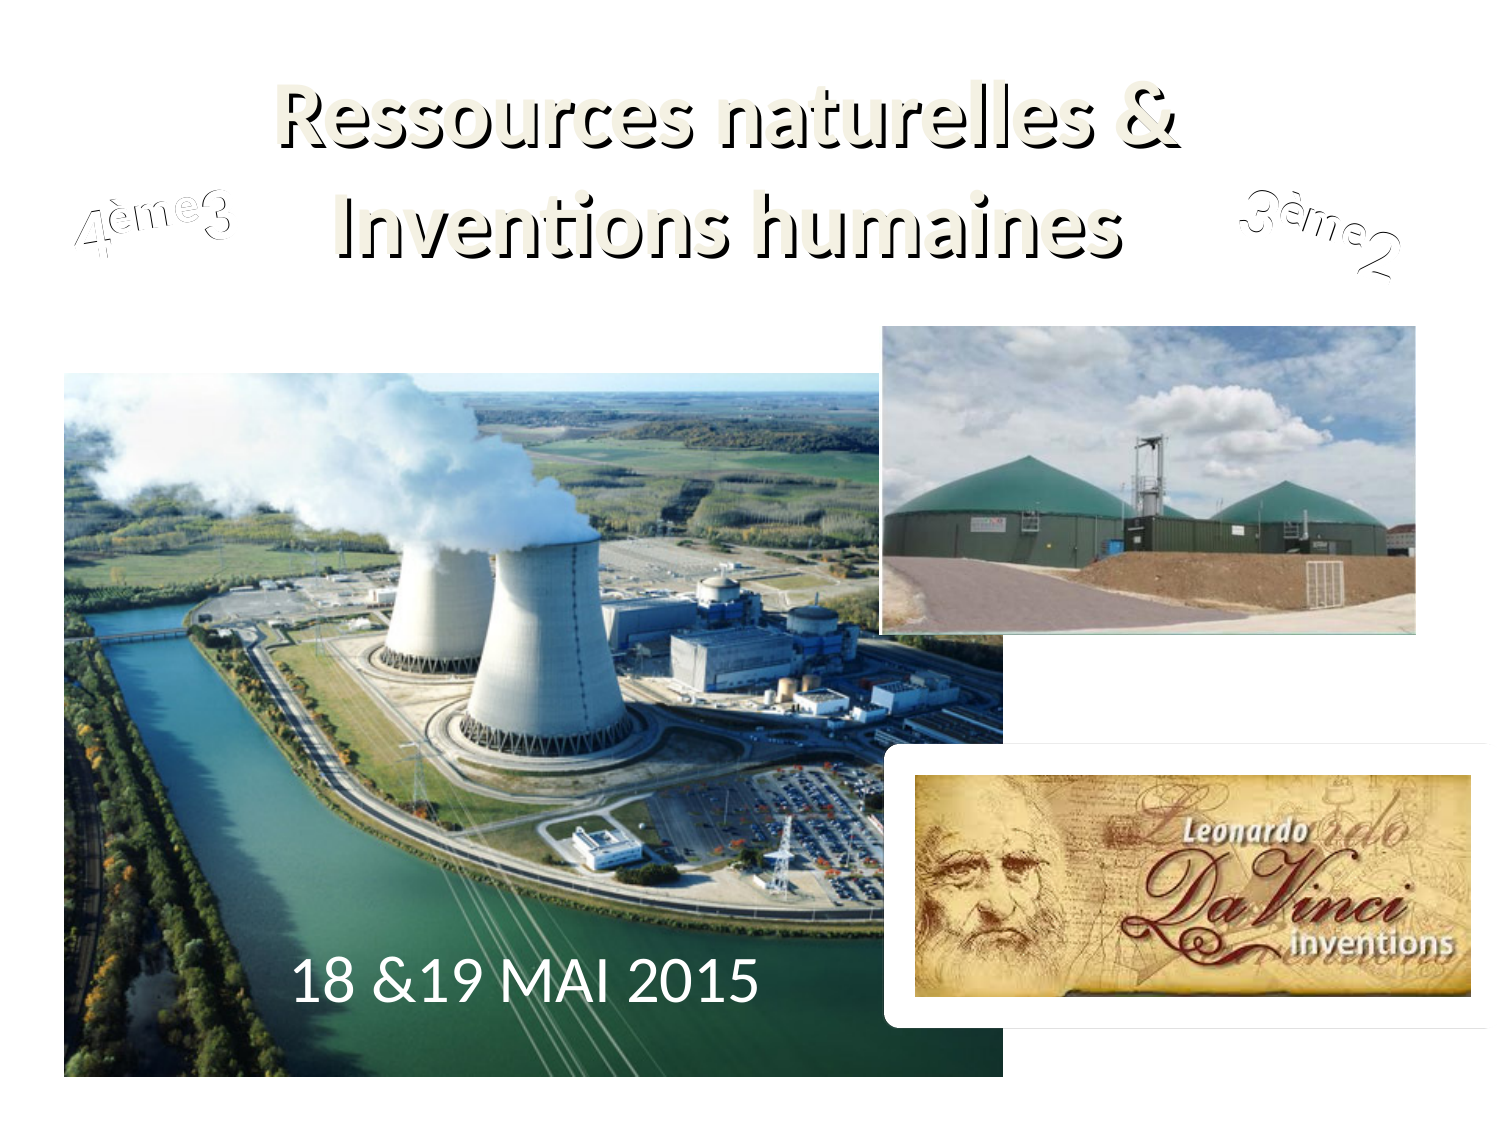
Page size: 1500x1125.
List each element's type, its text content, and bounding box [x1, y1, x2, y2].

subtitle 18 &19 MAI 2015 [0, 928, 1051, 1125]
text_box 4ème3 [29, 148, 282, 293]
title Ressources naturelles & Inventions humaines [88, 42, 1364, 284]
picture [64, 326, 1416, 928]
text_box 3ème2 [1211, 149, 1433, 314]
picture [915, 775, 1471, 998]
